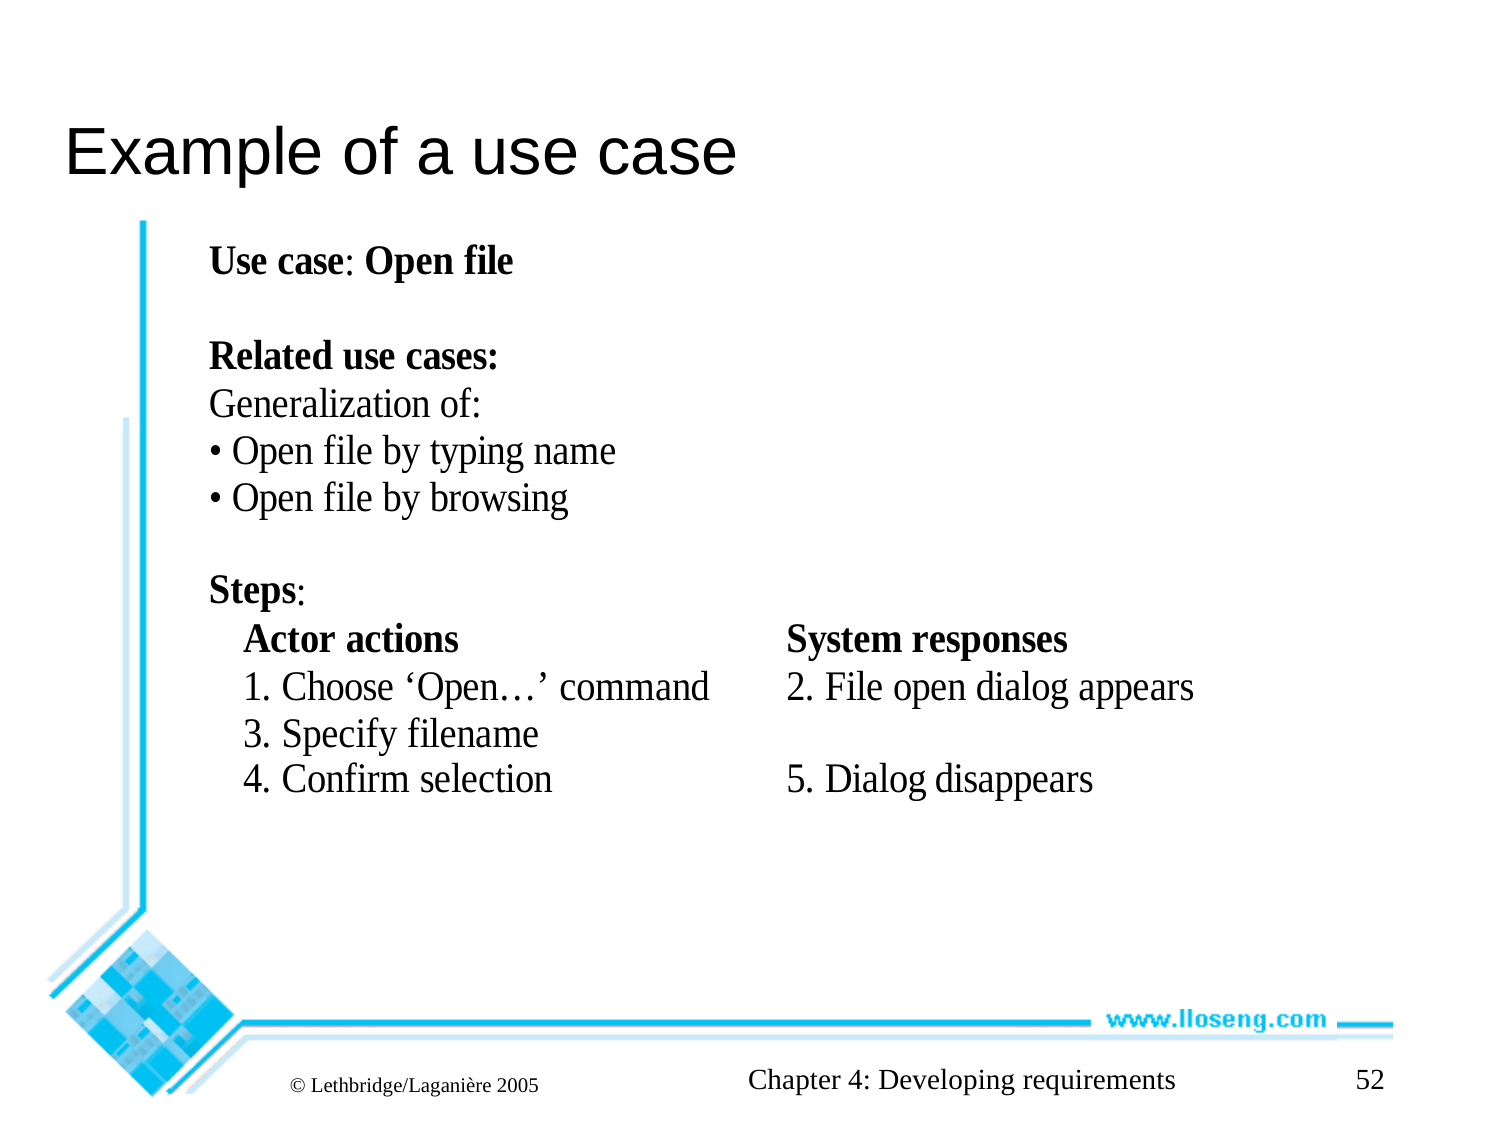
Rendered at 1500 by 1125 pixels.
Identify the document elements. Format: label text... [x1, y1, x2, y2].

text_box © Lethbridge/Laganière 2005 [275, 1062, 601, 1125]
text_box <number> [1325, 1050, 1401, 1125]
picture [35, 209, 1393, 1099]
text_box Chapter 4: Developing requirements [624, 1050, 1300, 1125]
chart [198, 236, 1413, 1021]
title Example of a use case [50, 75, 1284, 225]
